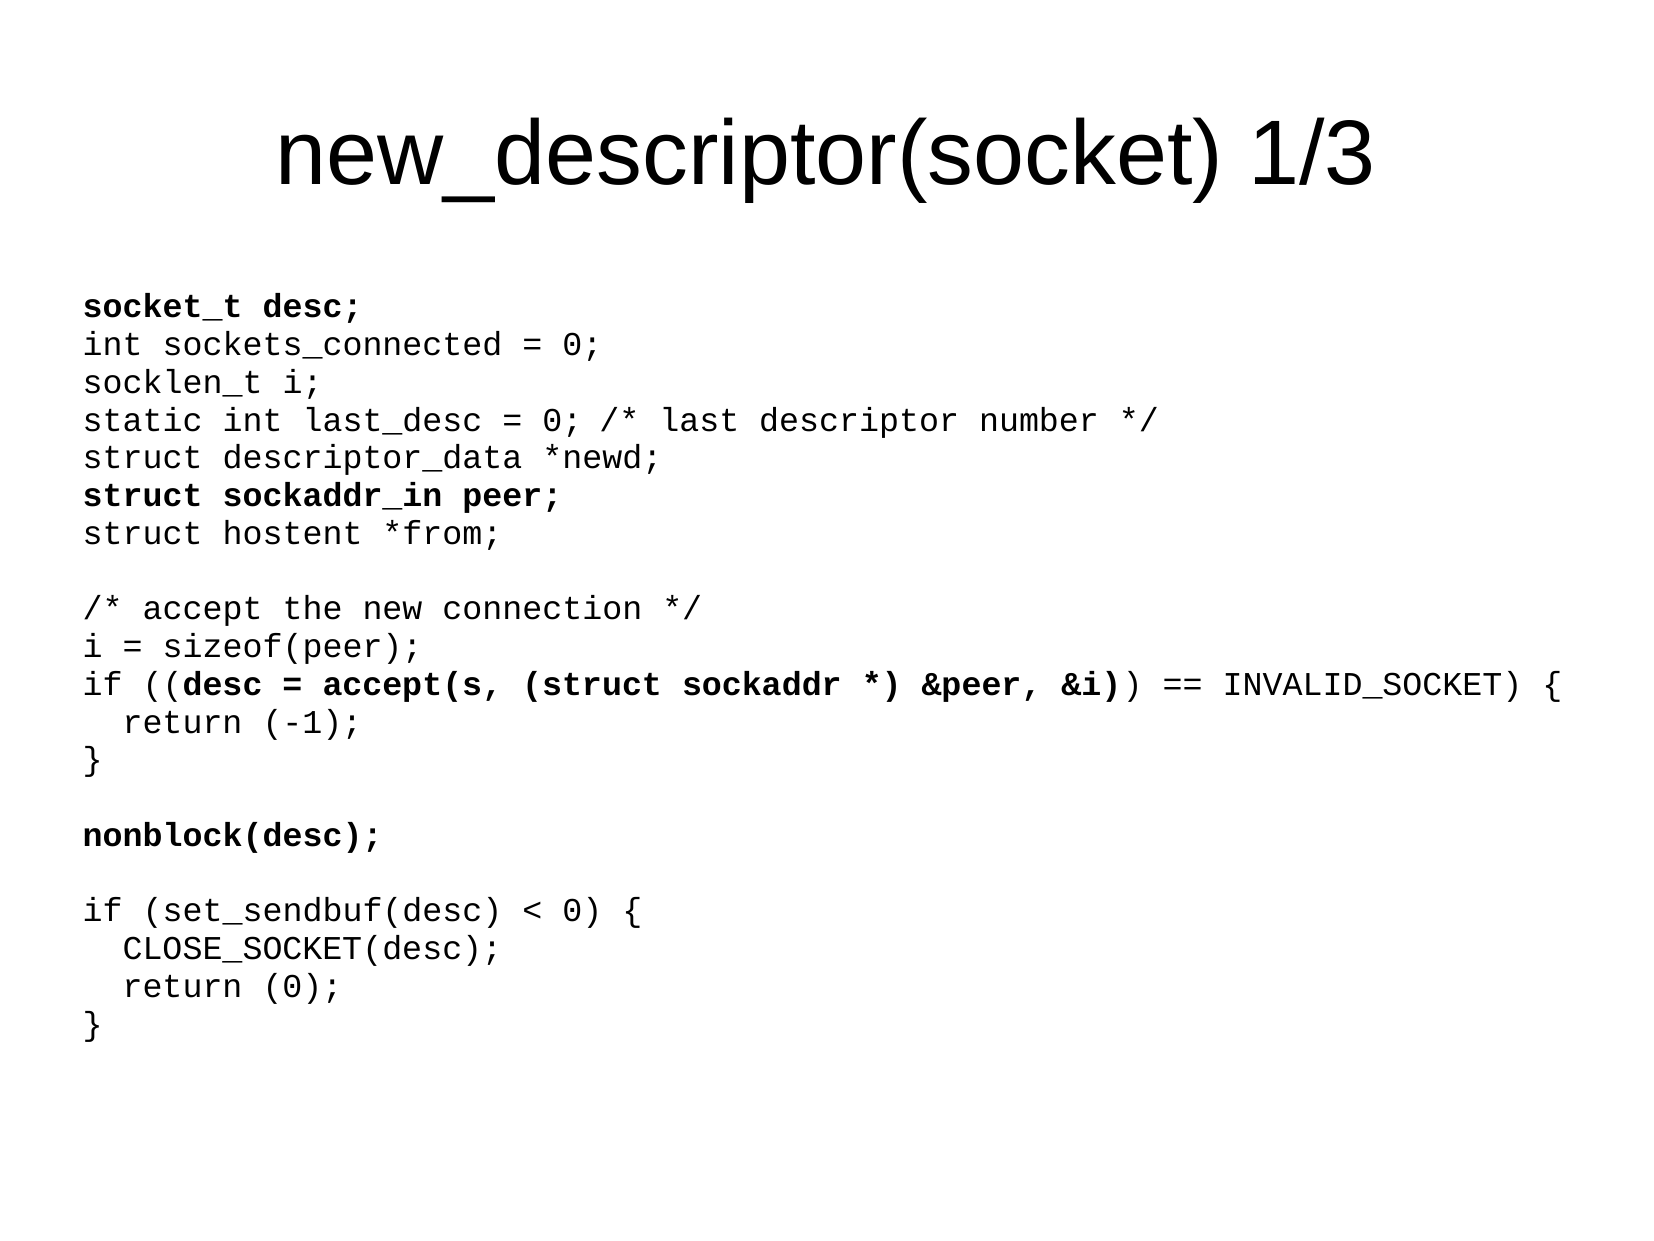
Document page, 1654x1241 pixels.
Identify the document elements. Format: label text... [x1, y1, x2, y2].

title new_descriptor(socket) 1/3 [82, 56, 1571, 250]
list socket_t desc; int sockets_connected = 0; socklen_t i; static int last_desc = 0; /* last descriptor number */ struct descriptor_data *newd; struct sockaddr_in peer; struct hostent *from; /* accept the new connection */ i = sizeof(peer); if ((desc = accept(s, (struct sockaddr *) &peer, &i)) == INVALID_SOCKET) { return (-1); } nonblock(desc); if (set_sendbuf(desc) < 0) { CLOSE_SOCKET(desc); return (0); } [82, 290, 1571, 1094]
